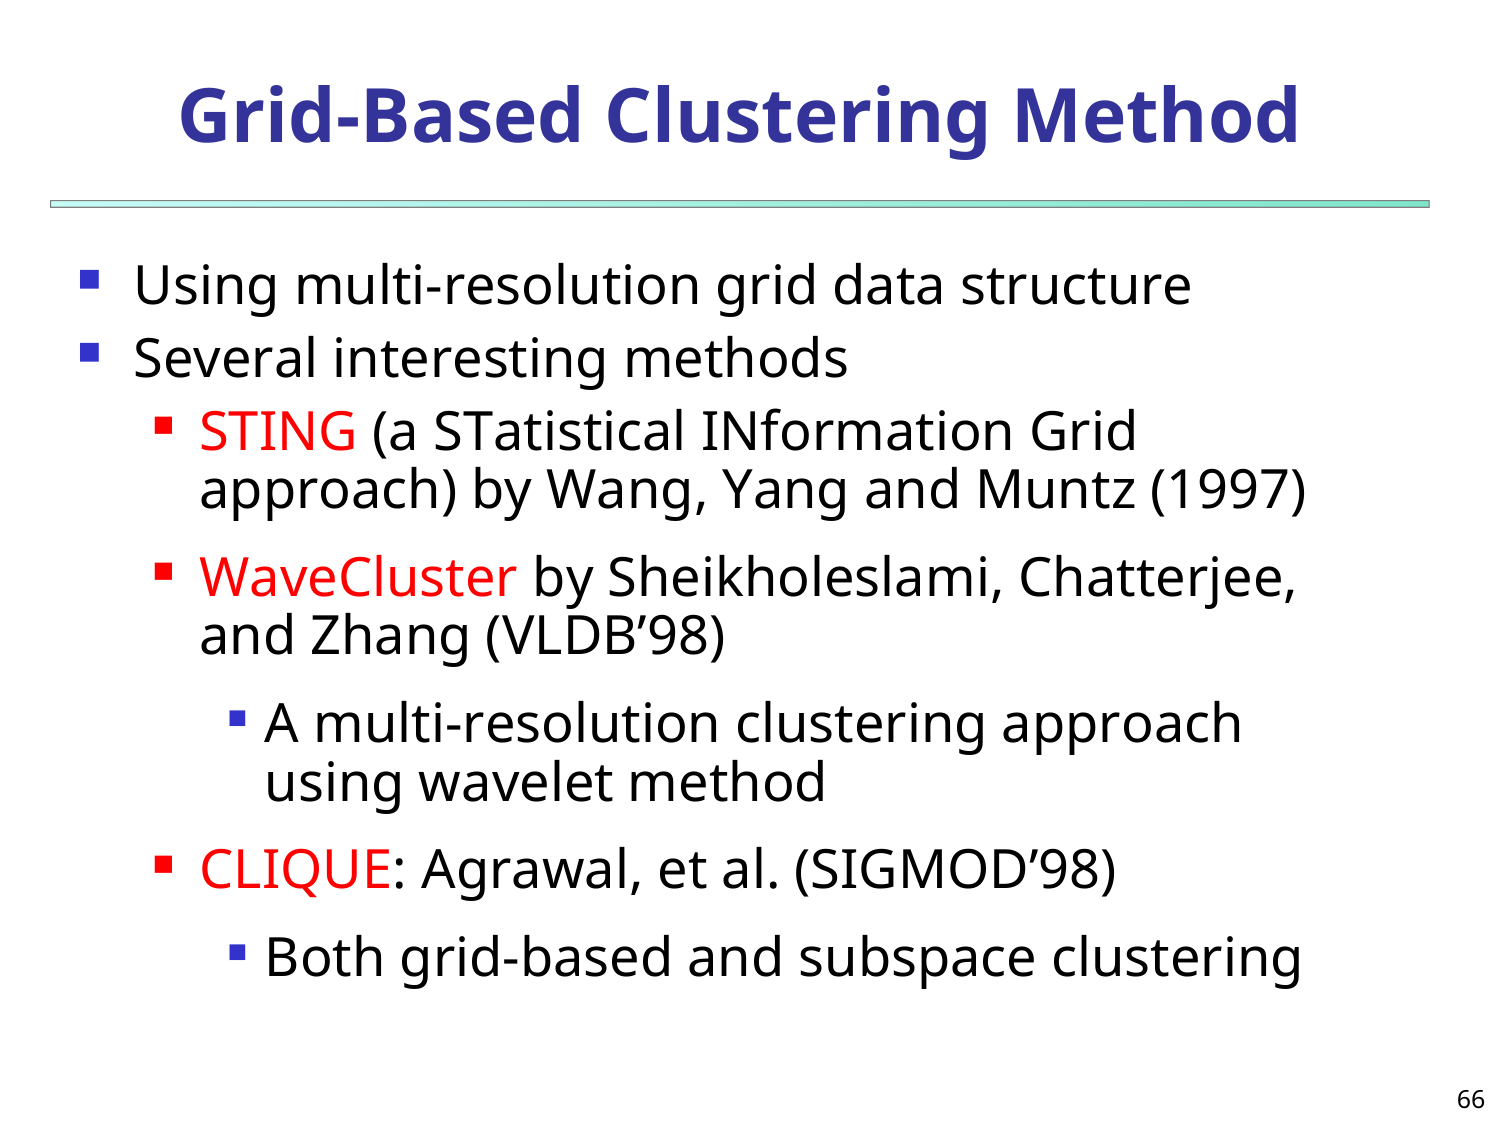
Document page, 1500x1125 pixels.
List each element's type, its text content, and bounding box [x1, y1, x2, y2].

list Using multi-resolution grid data structure Several interesting methods STING (a STatistical INformation Grid approach) by Wang, Yang and Muntz (1997) WaveCluster by Sheikholeslami, Chatterjee, and Zhang (VLDB’98) A multi-resolution clustering approach using wavelet method CLIQUE: Agrawal, et al. (SIGMOD’98) Both grid-based and subspace clustering [62, 249, 1386, 1119]
text_box <number> [1187, 1062, 1500, 1125]
title Grid-Based Clustering Method [0, 59, 1500, 166]
